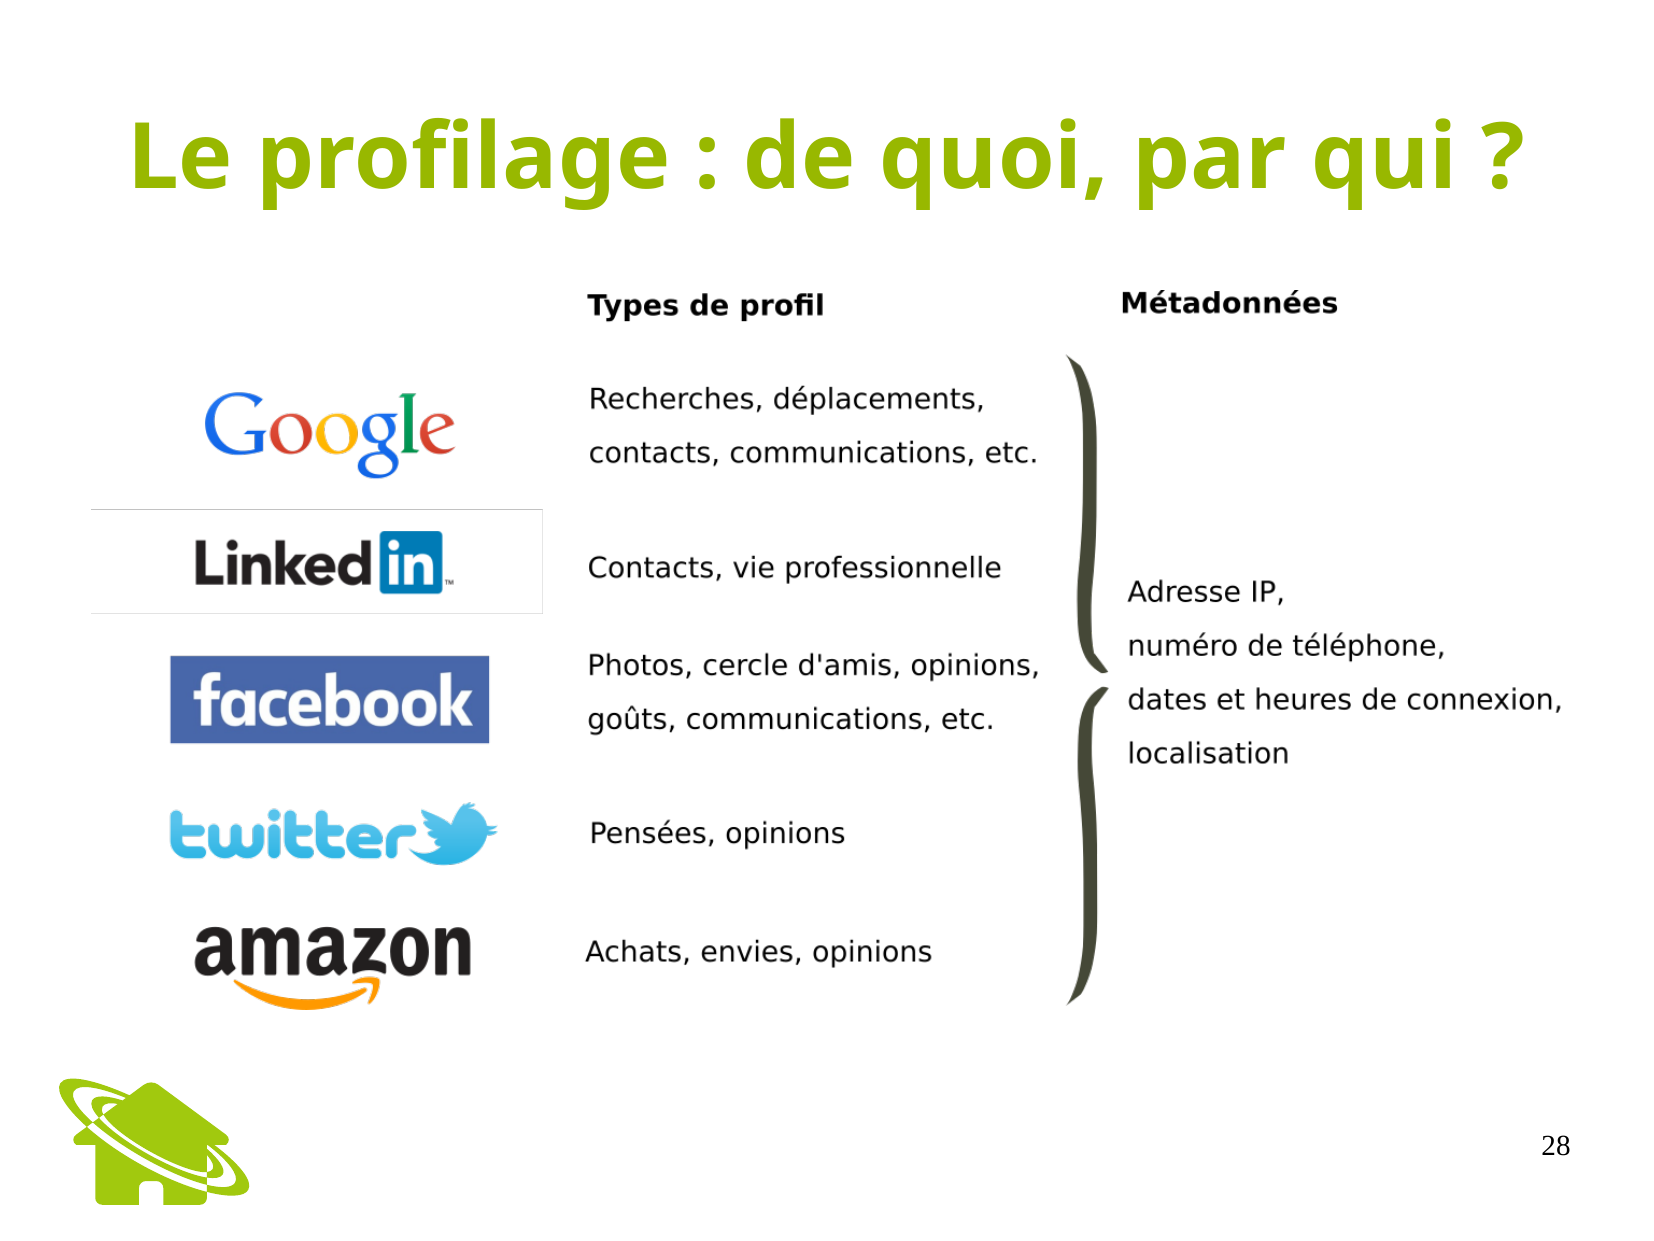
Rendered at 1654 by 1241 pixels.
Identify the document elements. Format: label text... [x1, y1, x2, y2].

title Le profilage : de quoi, par qui ? [82, 49, 1571, 257]
picture [91, 290, 1563, 1010]
